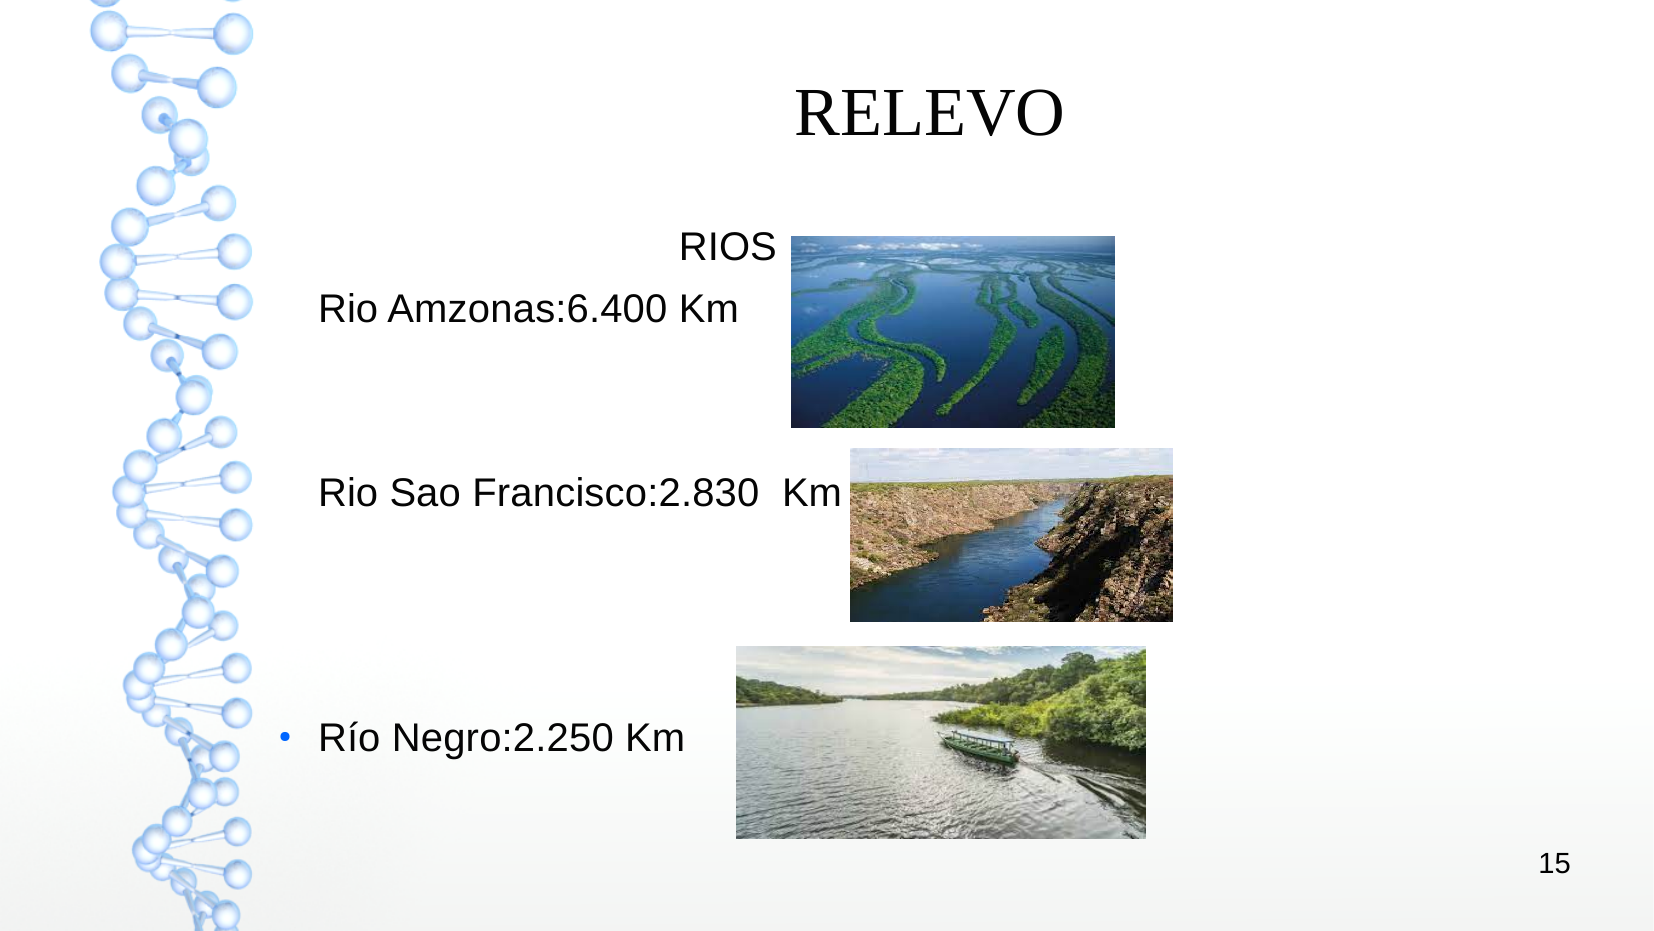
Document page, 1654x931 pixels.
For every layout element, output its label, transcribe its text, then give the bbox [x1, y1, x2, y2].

list RIOS Rio Amzonas:6.400 Km Rio Sao Francisco:2.830 Km Río Negro:2.250 Km [265, 224, 1595, 764]
picture [0, 0, 1654, 931]
title RELEVO [265, 35, 1595, 189]
